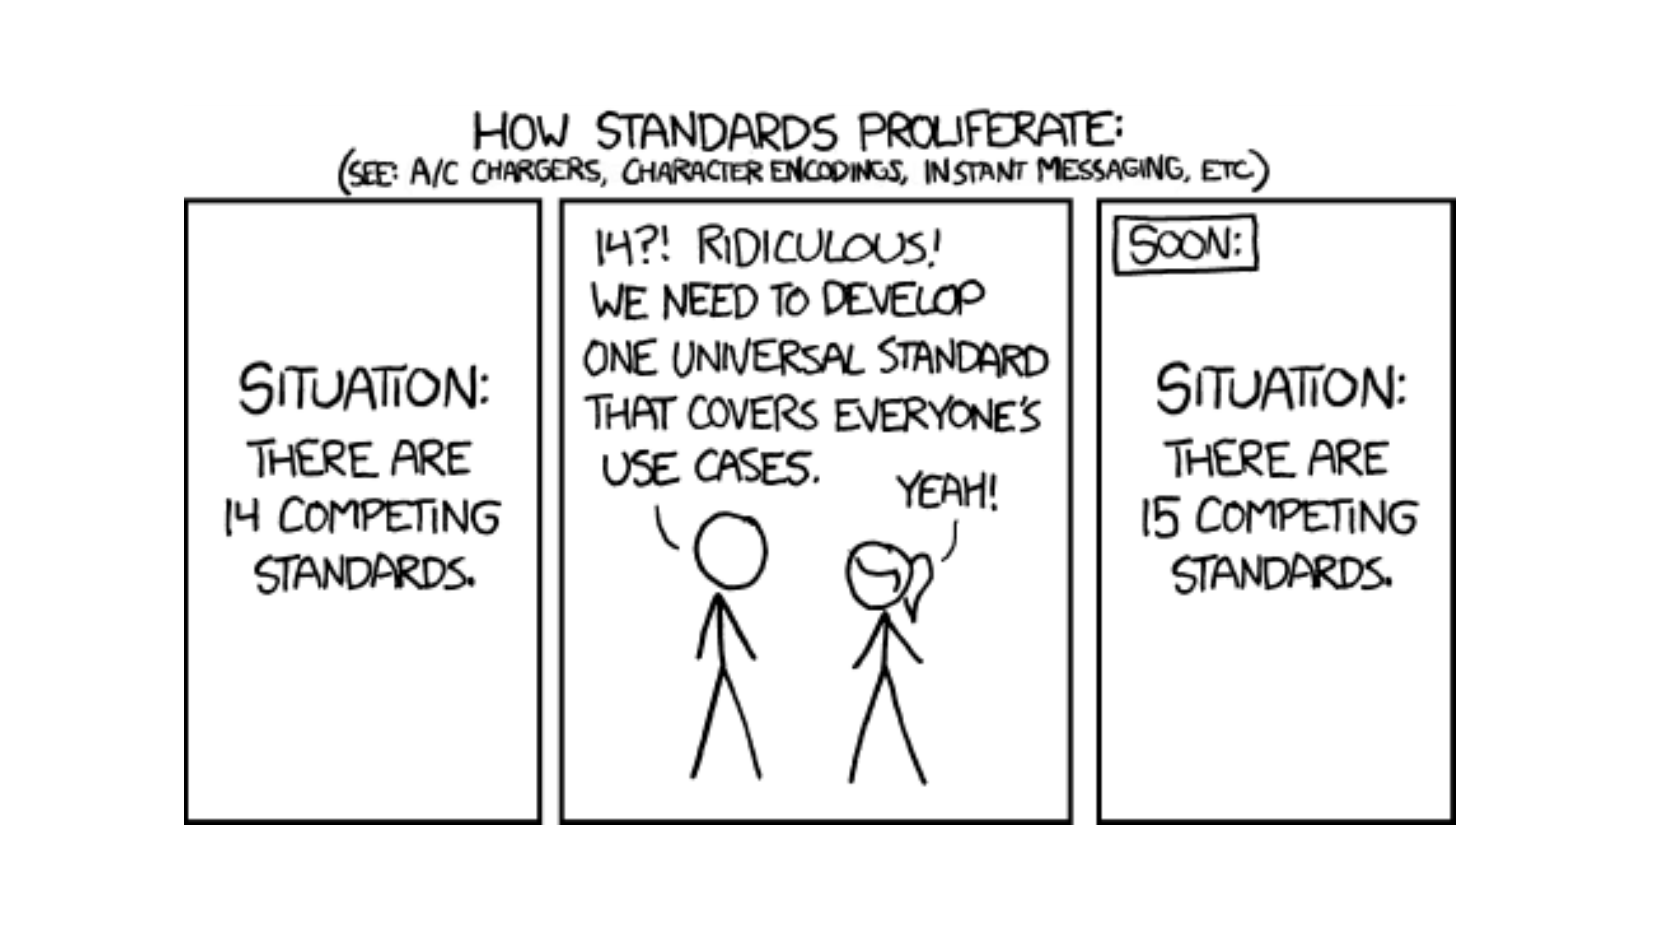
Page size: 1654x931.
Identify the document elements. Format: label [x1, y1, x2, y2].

picture [184, 104, 1456, 825]
